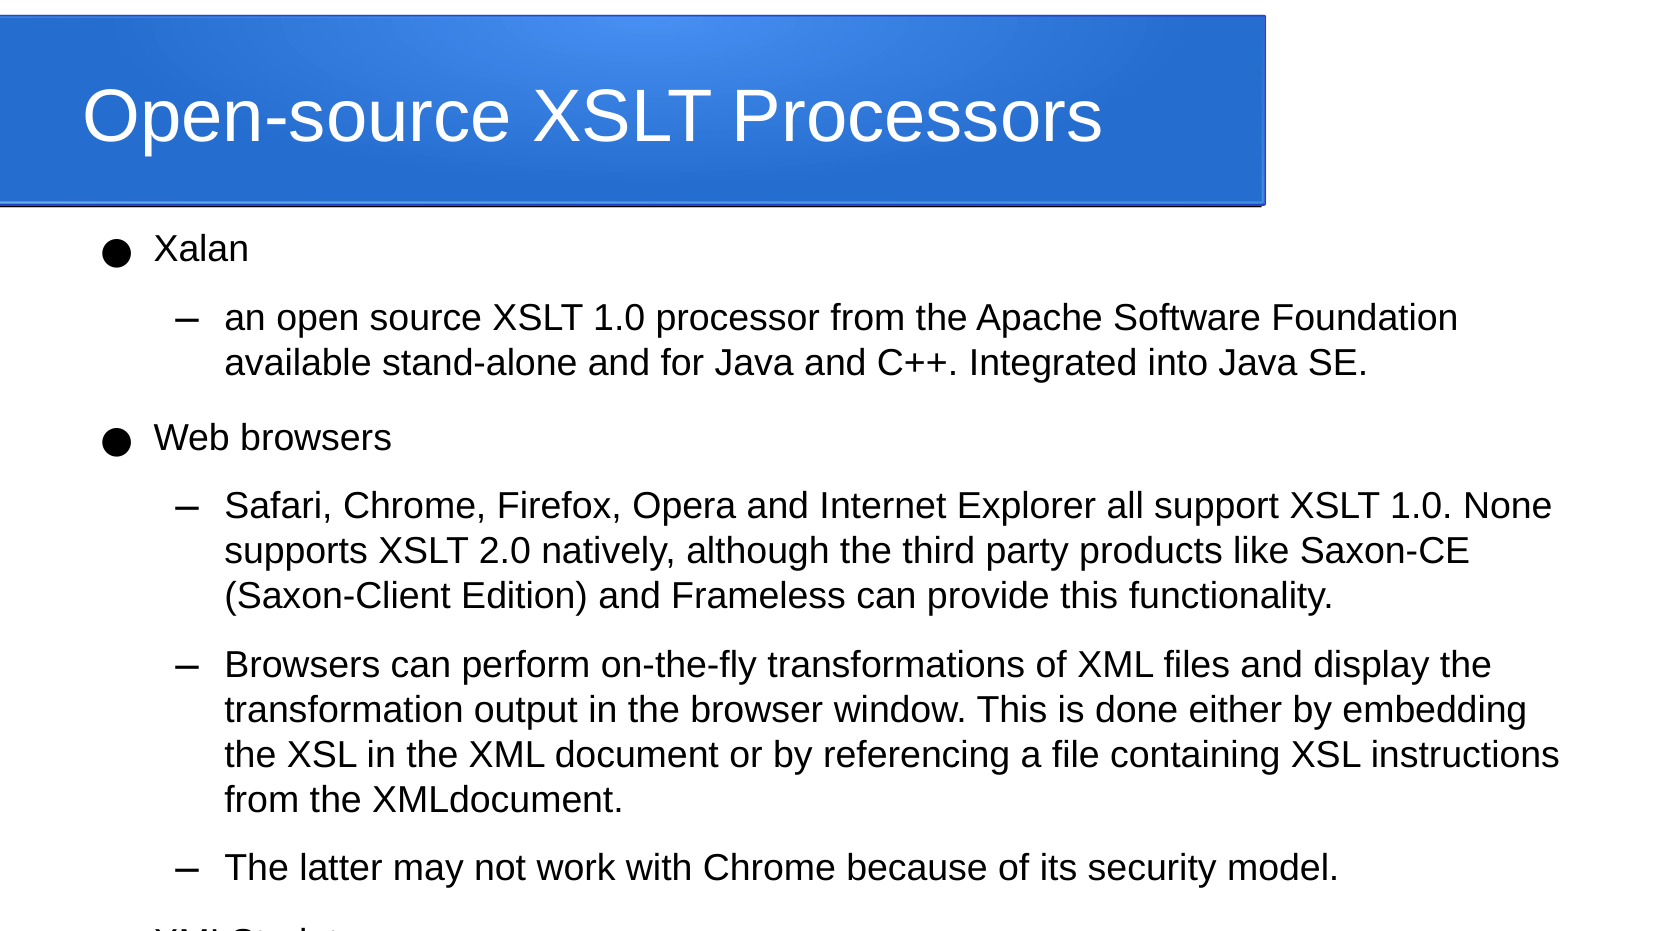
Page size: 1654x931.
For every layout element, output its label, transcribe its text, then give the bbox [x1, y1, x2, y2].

text_box Xalan an open source XSLT 1.0 processor from the Apache Software Foundation available stand-alone and for Java and C++. Integrated into Java SE. Web browsers Safari, Chrome, Firefox, Opera and Internet Explorer all support XSLT 1.0. None supports XSLT 2.0 natively, although the third party products like Saxon-CE (Saxon-Client Edition) and Frameless can provide this functionality. Browsers can perform on-the-fly transformations of XML files and display the transformation output in the browser window. This is done either by embedding the XSL in the XML document or by referencing a file containing XSL instructions from the XMLdocument. The latter may not work with Chrome because of its security model. XMLStarlet XMLStarlet is a command line XML toolkit which can be used to transform, query, validate, and edit XML documents and files using simple set of shell commands in similar way it is done for plain text files using grep/sed/awk/tr/diff/patch. It does not require Java. Available for Windows and Linux. Supports XSLT 1.0. [82, 224, 1571, 764]
text_box Open-source XSLT Processors [82, 35, 1235, 189]
picture [0, 13, 1269, 211]
